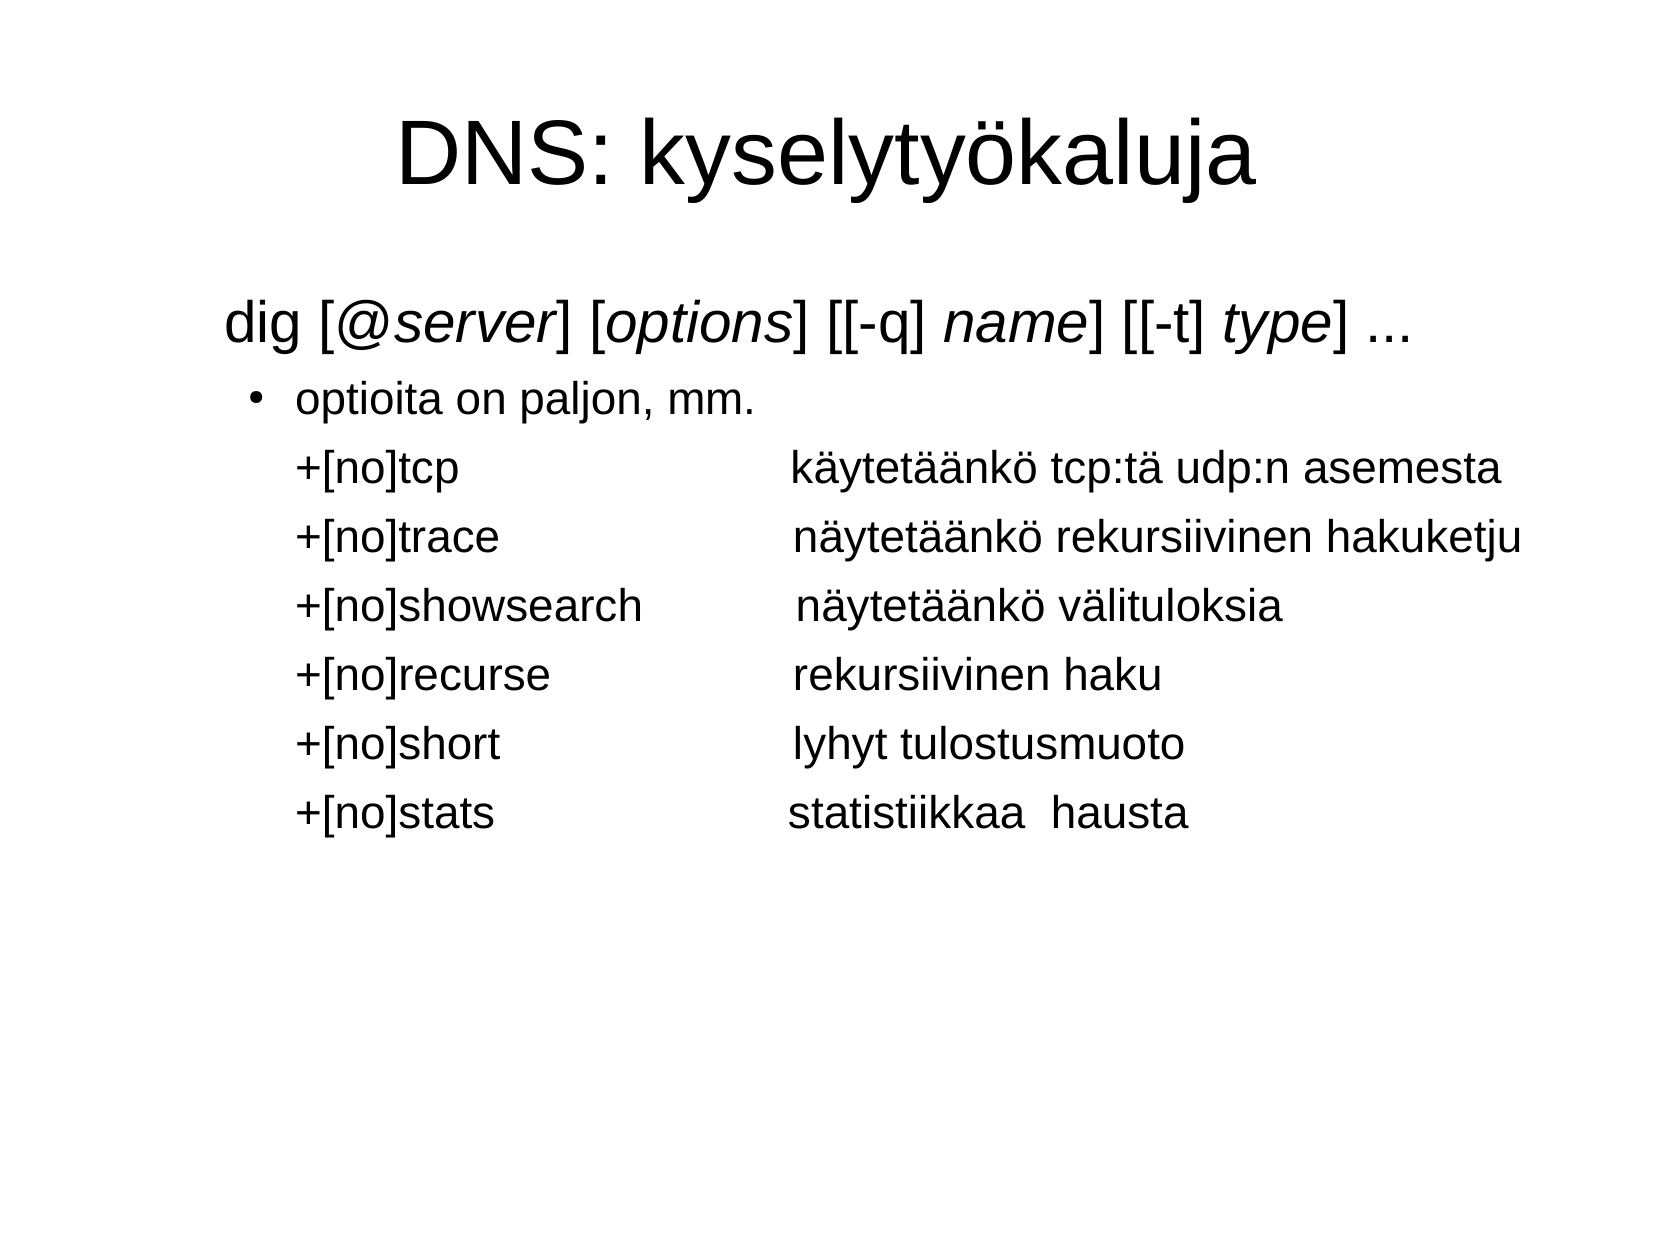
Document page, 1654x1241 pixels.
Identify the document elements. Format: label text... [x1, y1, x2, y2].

title DNS: kyselytyökaluja [82, 49, 1571, 257]
list dig [@server] [options] [[-q] name] [[-t] type] ... optioita on paljon, mm. +[no]tcp käytetäänkö tcp:tä udp:n asemesta +[no]trace näytetäänkö rekursiivinen hakuketju +[no]showsearch näytetäänkö välituloksia +[no]recurse rekursiivinen haku +[no]short lyhyt tulostusmuoto +[no]stats statistiikkaa hausta [82, 290, 1571, 1010]
